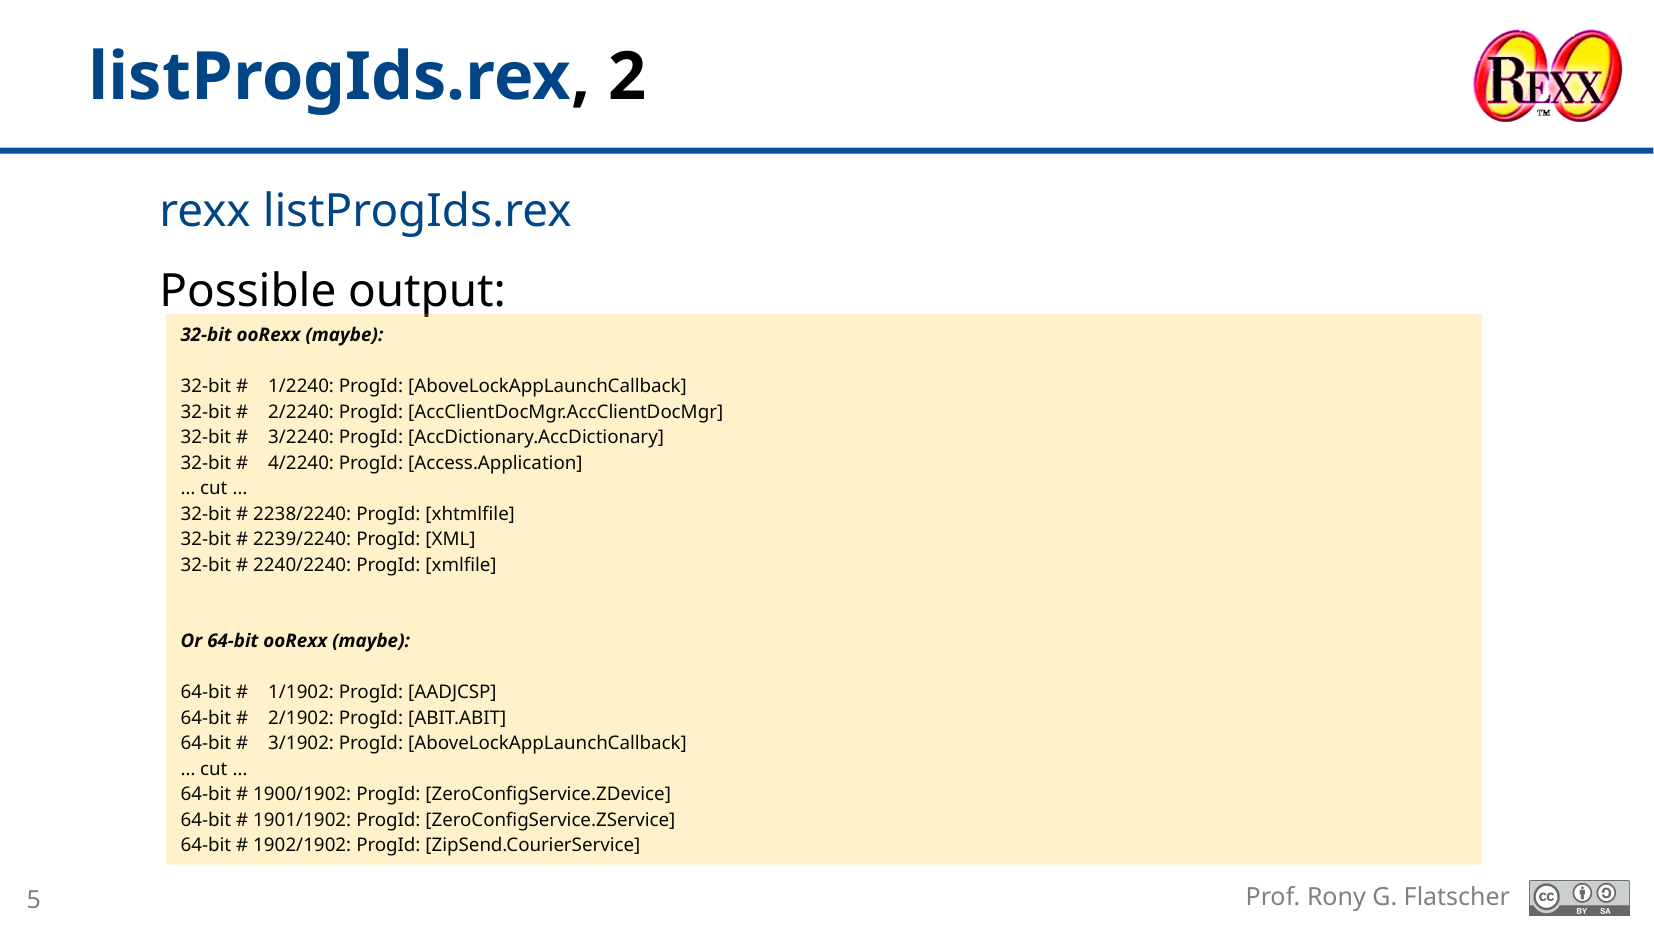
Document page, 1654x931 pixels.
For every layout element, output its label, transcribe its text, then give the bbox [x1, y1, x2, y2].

text_box 32-bit ooRexx (maybe): 32-bit # 1/2240: ProgId: [AboveLockAppLaunchCallback] 32-bit # 2/2240: ProgId: [AccClientDocMgr.AccClientDocMgr] 32-bit # 3/2240: ProgId: [AccDictionary.AccDictionary] 32-bit # 4/2240: ProgId: [Access.Application] … cut … 32-bit # 2238/2240: ProgId: [xhtmlfile] 32-bit # 2239/2240: ProgId: [XML] 32-bit # 2240/2240: ProgId: [xmlfile] Or 64-bit ooRexx (maybe): 64-bit # 1/1902: ProgId: [AADJCSP] 64-bit # 2/1902: ProgId: [ABIT.ABIT] 64-bit # 3/1902: ProgId: [AboveLockAppLaunchCallback] … cut … 64-bit # 1900/1902: ProgId: [ZeroConfigService.ZDevice] 64-bit # 1901/1902: ProgId: [ZeroConfigService.ZService] 64-bit # 1902/1902: ProgId: [ZipSend.CourierService] [165, 314, 1483, 844]
title listProgIds.rex, 2 [29, 0, 1654, 148]
list rexx listProgIds.rex Possible output: [88, 177, 1577, 857]
